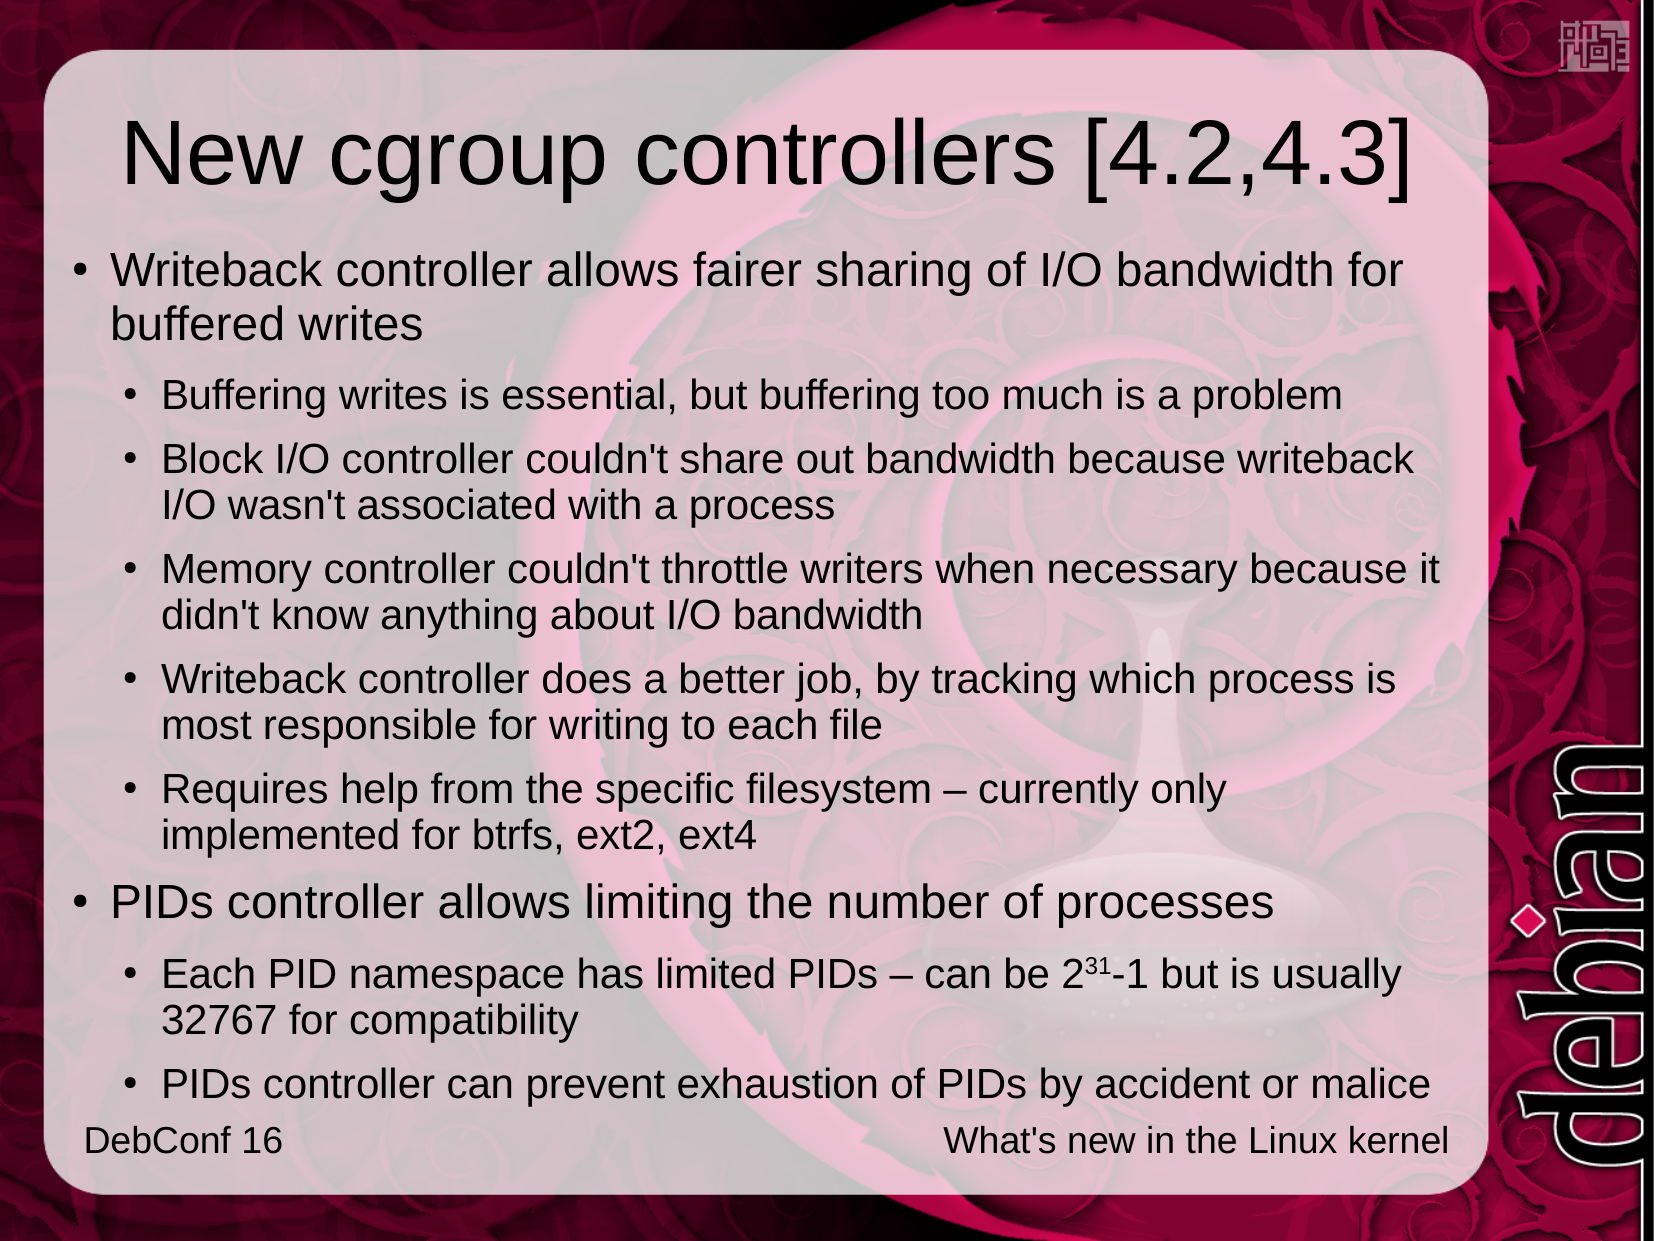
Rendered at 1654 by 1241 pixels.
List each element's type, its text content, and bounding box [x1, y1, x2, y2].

title New cgroup controllers [4.2,4.3] [59, 49, 1477, 243]
picture [0, 0, 1654, 1241]
list Writeback controller allows fairer sharing of I/O bandwidth for buffered writes Buffering writes is essential, but buffering too much is a problem Block I/O controller couldn't share out bandwidth because writeback I/O wasn't associated with a process Memory controller couldn't throttle writers when necessary because it didn't know anything about I/O bandwidth Writeback controller does a better job, by tracking which process is most responsible for writing to each file Requires help from the specific filesystem – currently only implemented for btrfs, ext2, ext4 PIDs controller allows limiting the number of processes Each PID namespace has limited PIDs – can be 231-1 but is usually 32767 for compatibility PIDs controller can prevent exhaustion of PIDs by accident or malice [59, 243, 1477, 1109]
